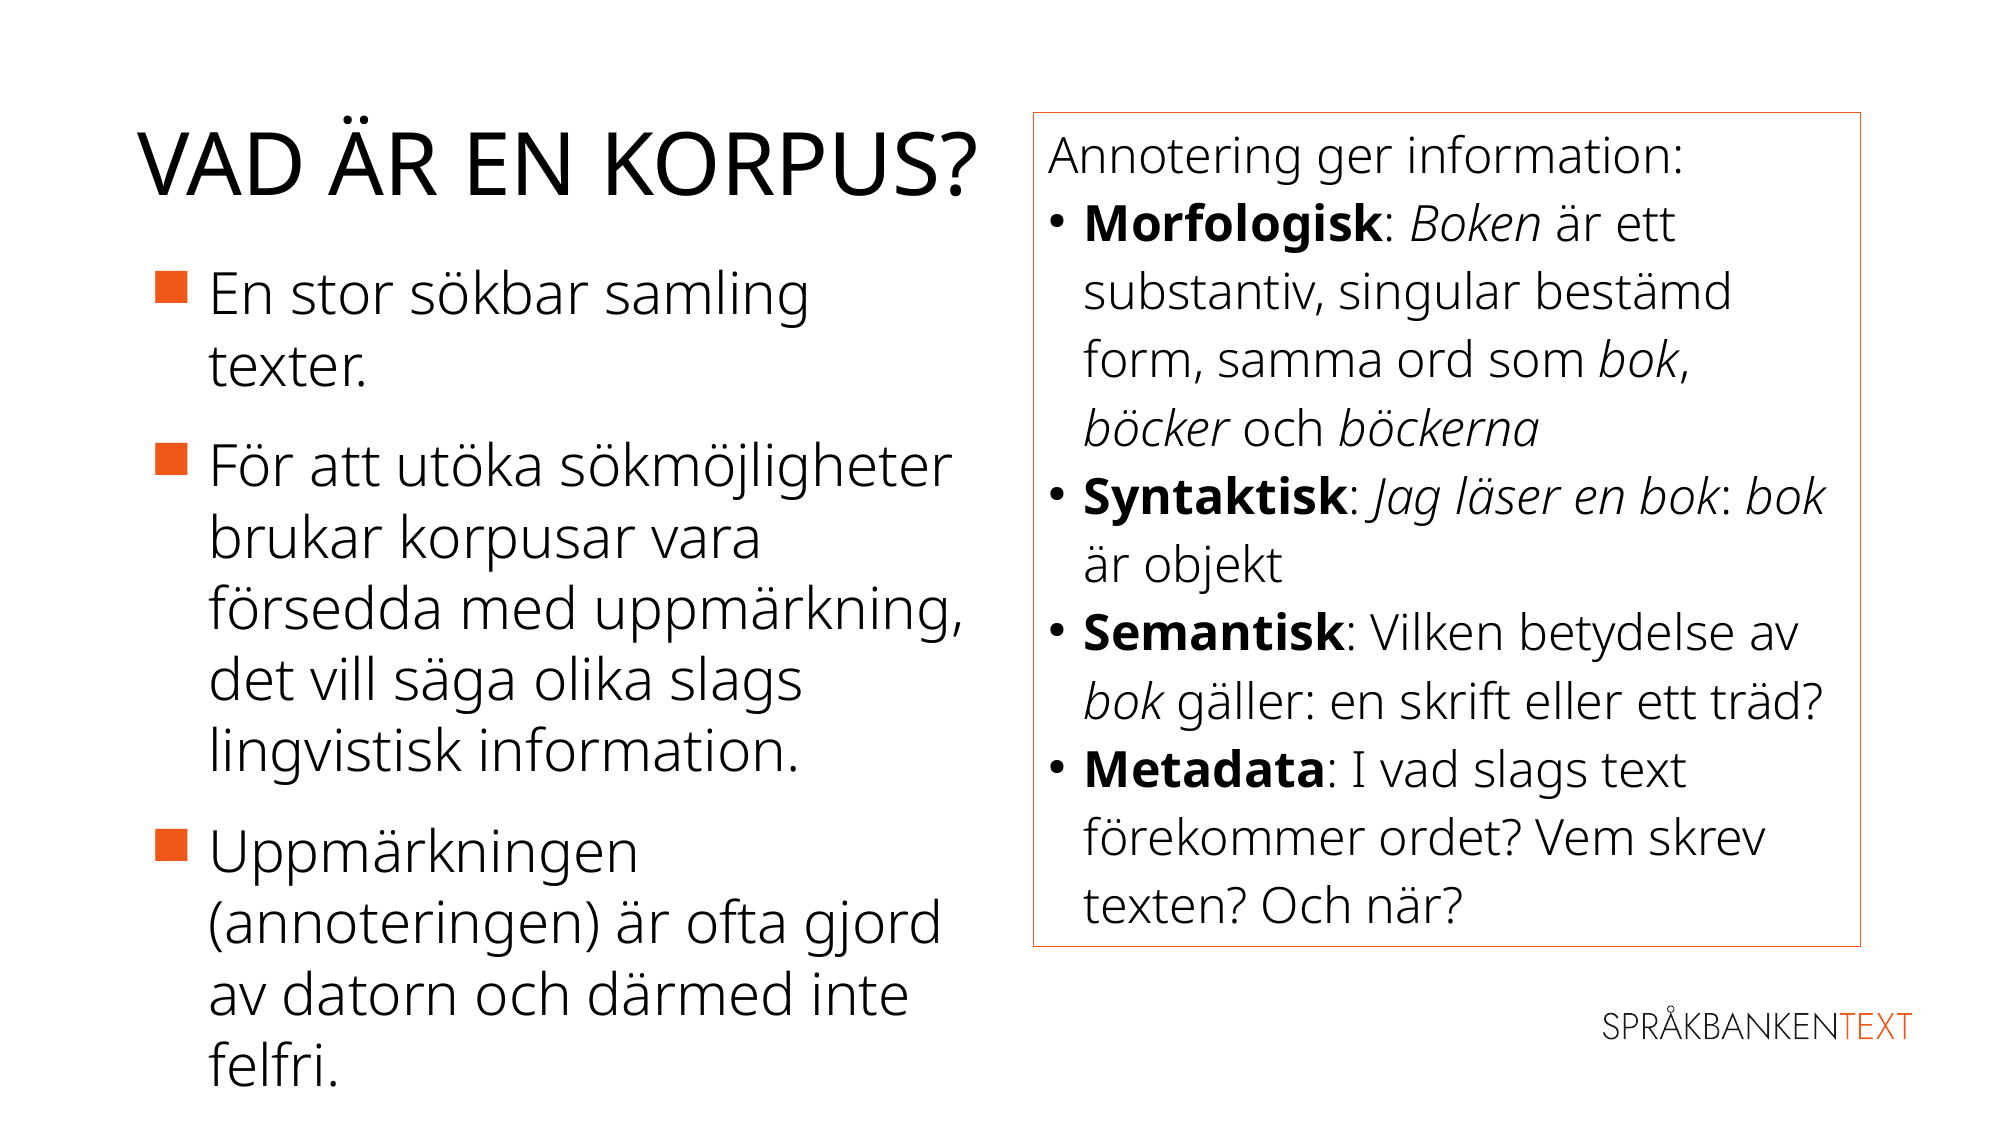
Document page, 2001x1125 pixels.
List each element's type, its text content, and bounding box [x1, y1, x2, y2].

title Vad är en korpus? [137, 98, 1863, 226]
text_box Annotering ger information: Morfologisk: Boken är ett substantiv, singular bestämd form, samma ord som bok, böcker och böckerna Syntaktisk: Jag läser en bok: bok är objekt Semantisk: Vilken betydelse av bok gäller: en skrift eller ett träd? Metadata: I vad slags text förekommer ordet? Vem skrev texten? Och när? [1033, 112, 1861, 947]
list En stor sökbar samling texter. För att utöka sökmöjligheter brukar korpusar vara försedda med uppmärkning, det vill säga olika slags lingvistisk information. Uppmärkningen (annoteringen) är ofta gjord av datorn och därmed inte felfri. [137, 257, 988, 997]
picture [1600, 998, 1959, 1125]
